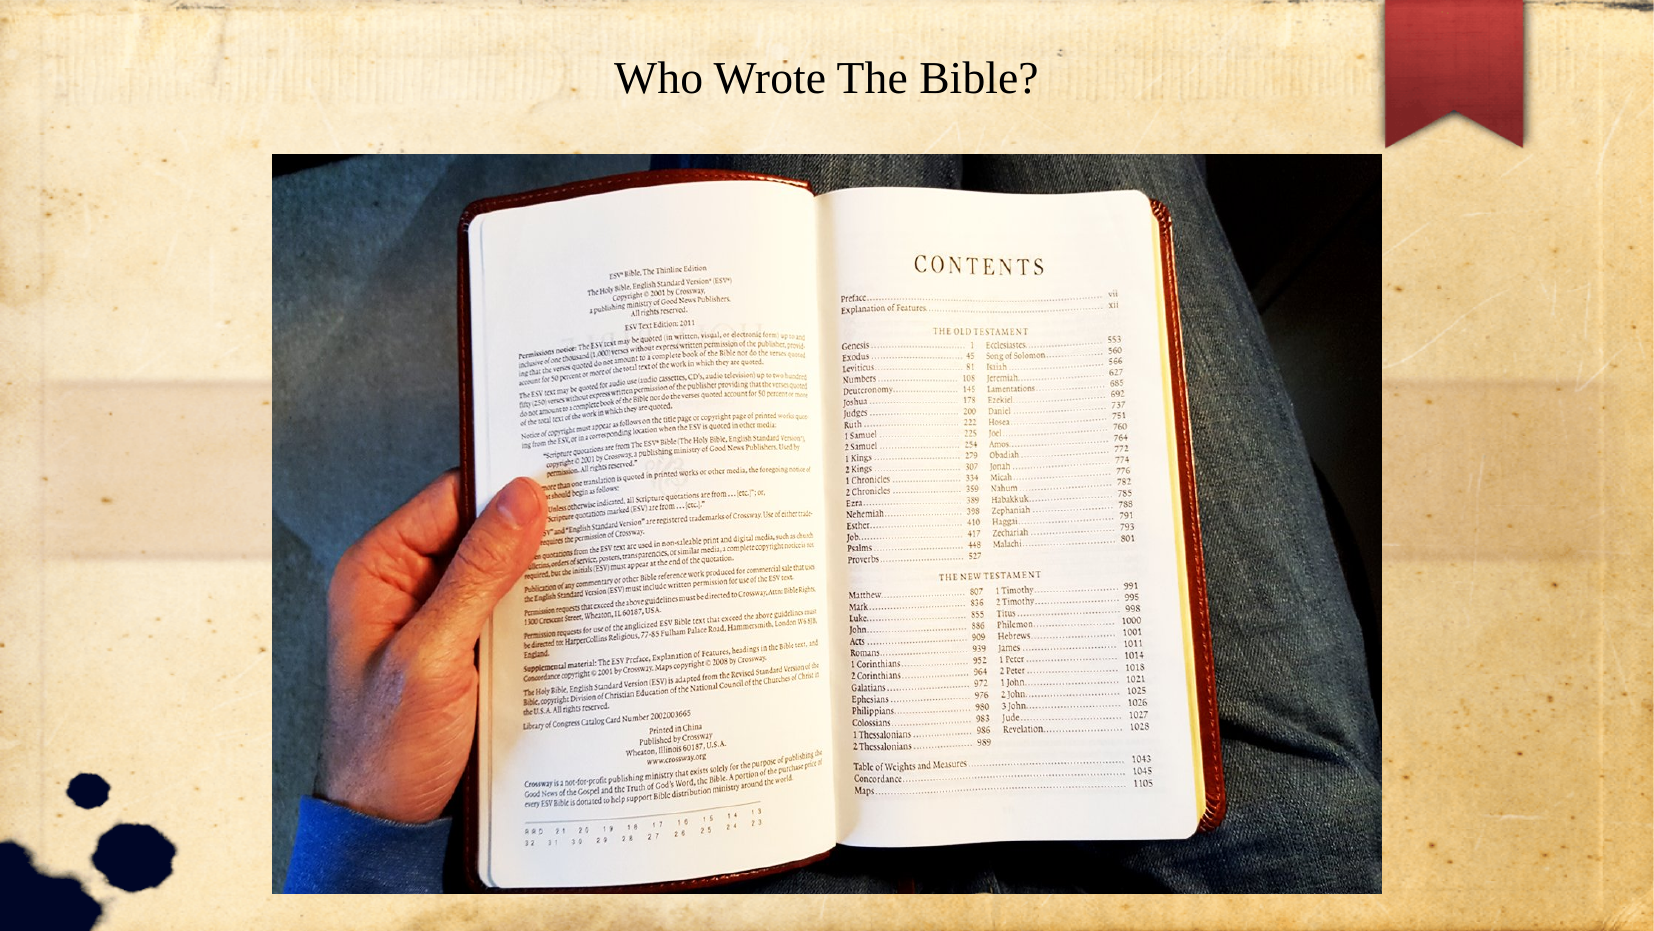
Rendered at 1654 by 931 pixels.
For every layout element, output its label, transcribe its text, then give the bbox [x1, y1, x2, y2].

picture [0, 0, 1654, 931]
title Who Wrote The Bible? [82, 0, 1571, 156]
